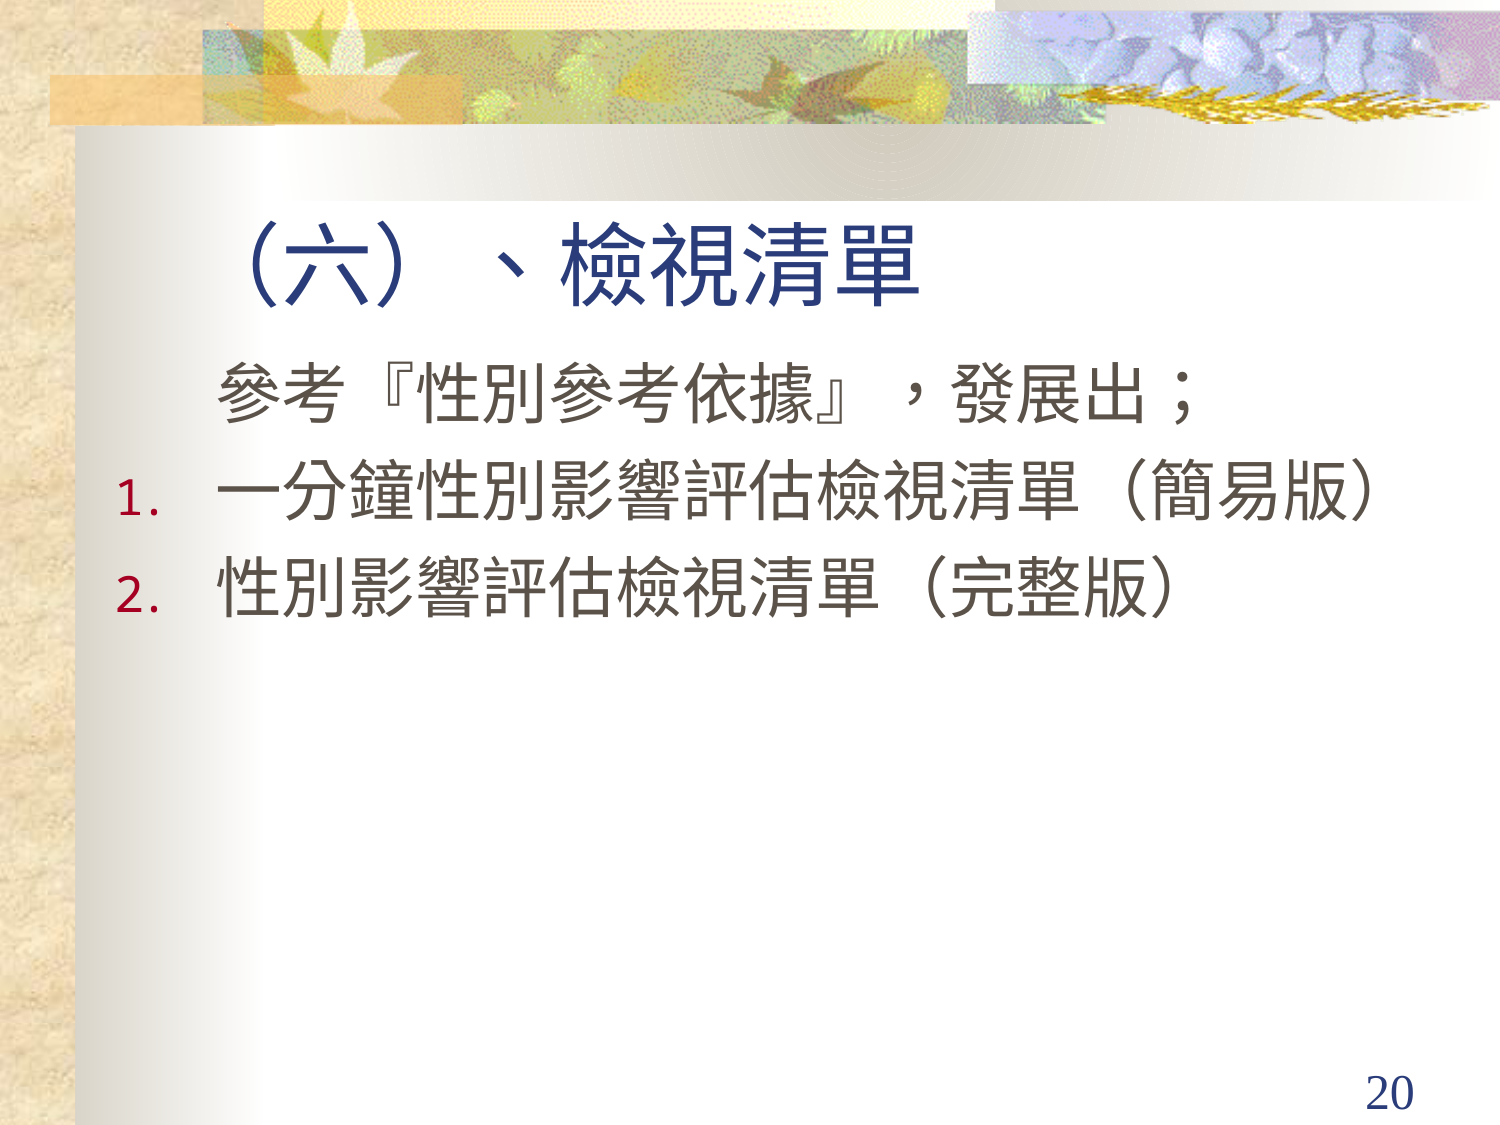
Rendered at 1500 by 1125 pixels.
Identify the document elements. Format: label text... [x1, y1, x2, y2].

title （六）、檢視清單 [174, 137, 1450, 325]
text_box [1350, 1052, 1500, 1125]
list 參考『性別參考依據』，發展出； 一分鐘性別影響評估檢視清單（簡易版） 性別影響評估檢視清單（完整版） [99, 344, 1450, 1020]
